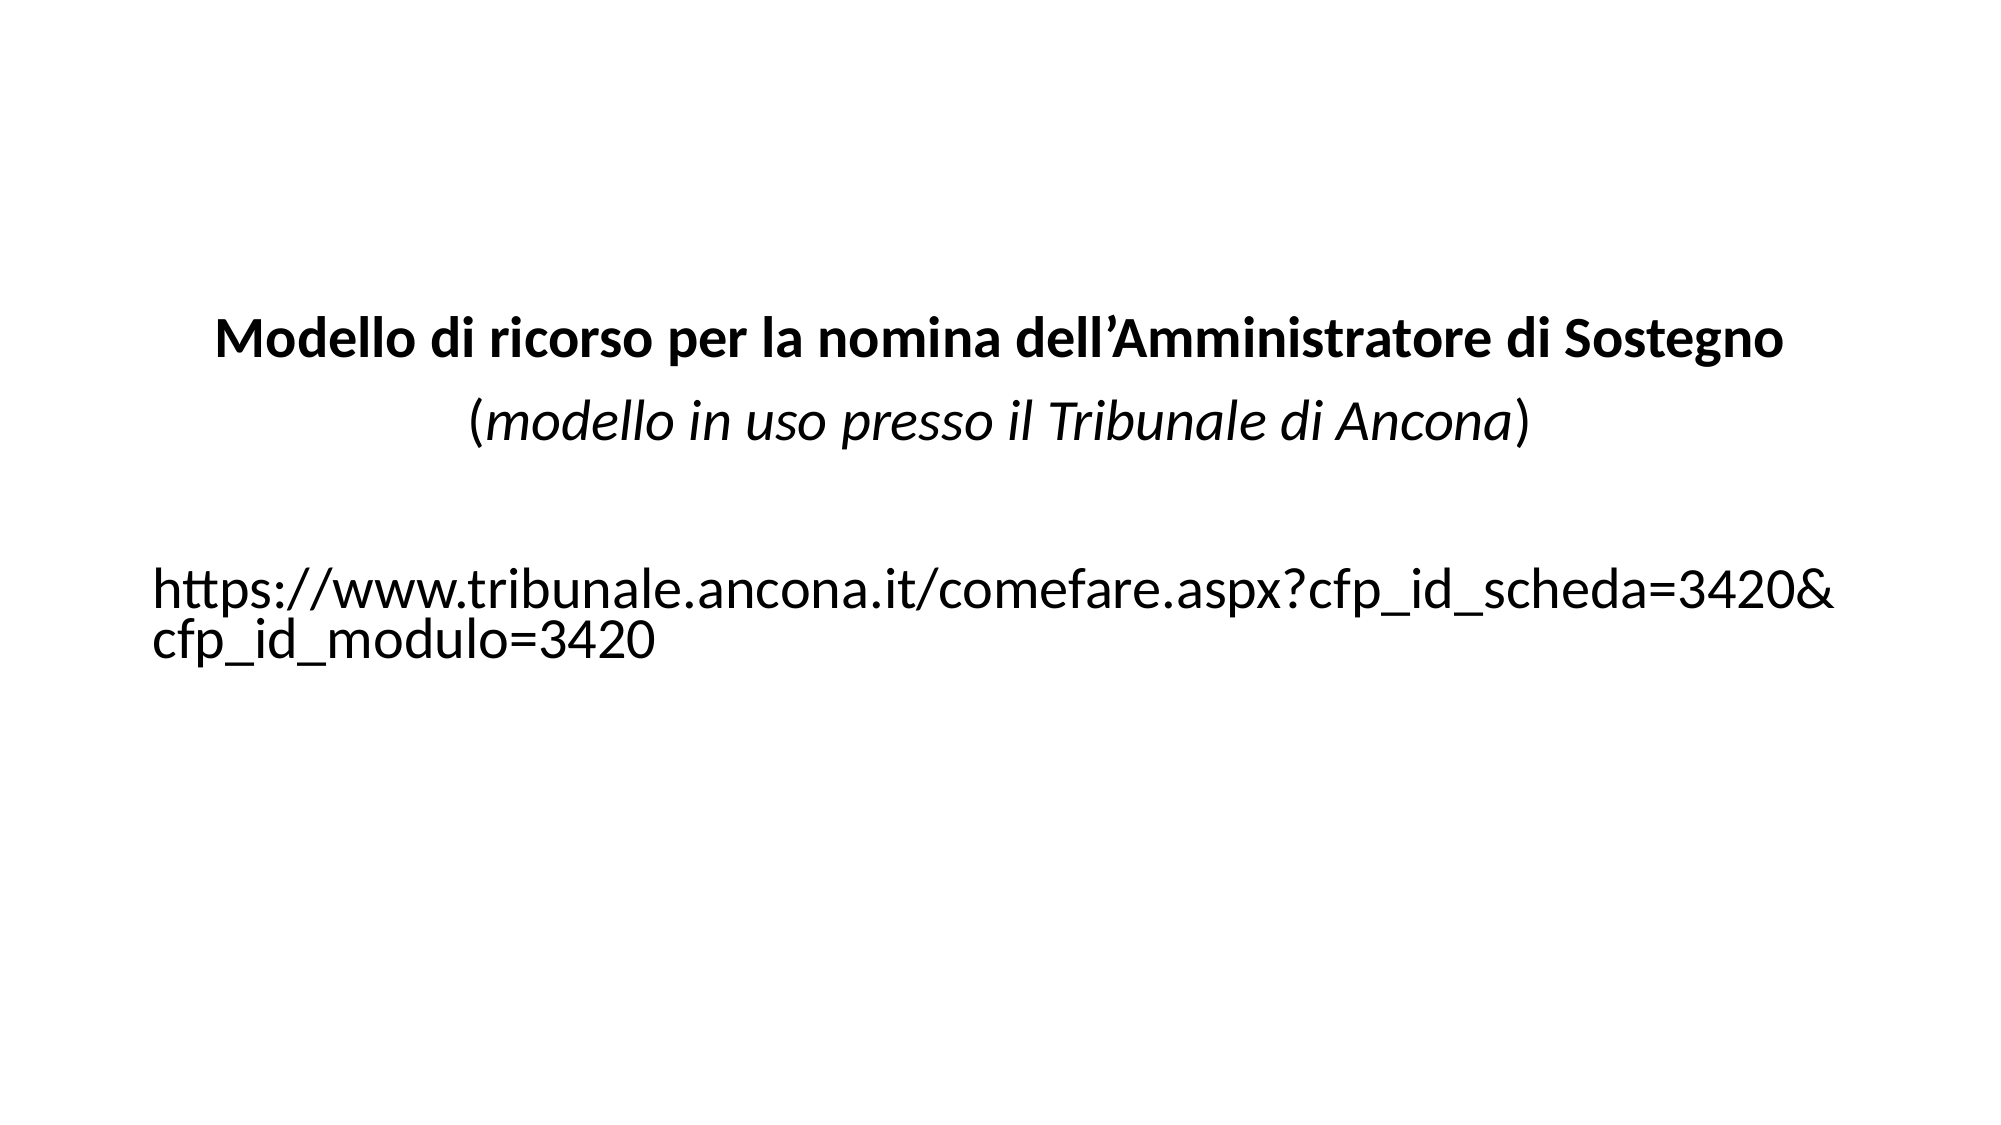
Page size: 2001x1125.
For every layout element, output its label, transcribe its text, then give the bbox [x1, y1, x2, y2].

list Modello di ricorso per la nomina dell’Amministratore di Sostegno (modello in uso presso il Tribunale di Ancona) https://www.tribunale.ancona.it/comefare.aspx?cfp_id_scheda=3420&cfp_id_modulo=3420 [137, 299, 1863, 1014]
